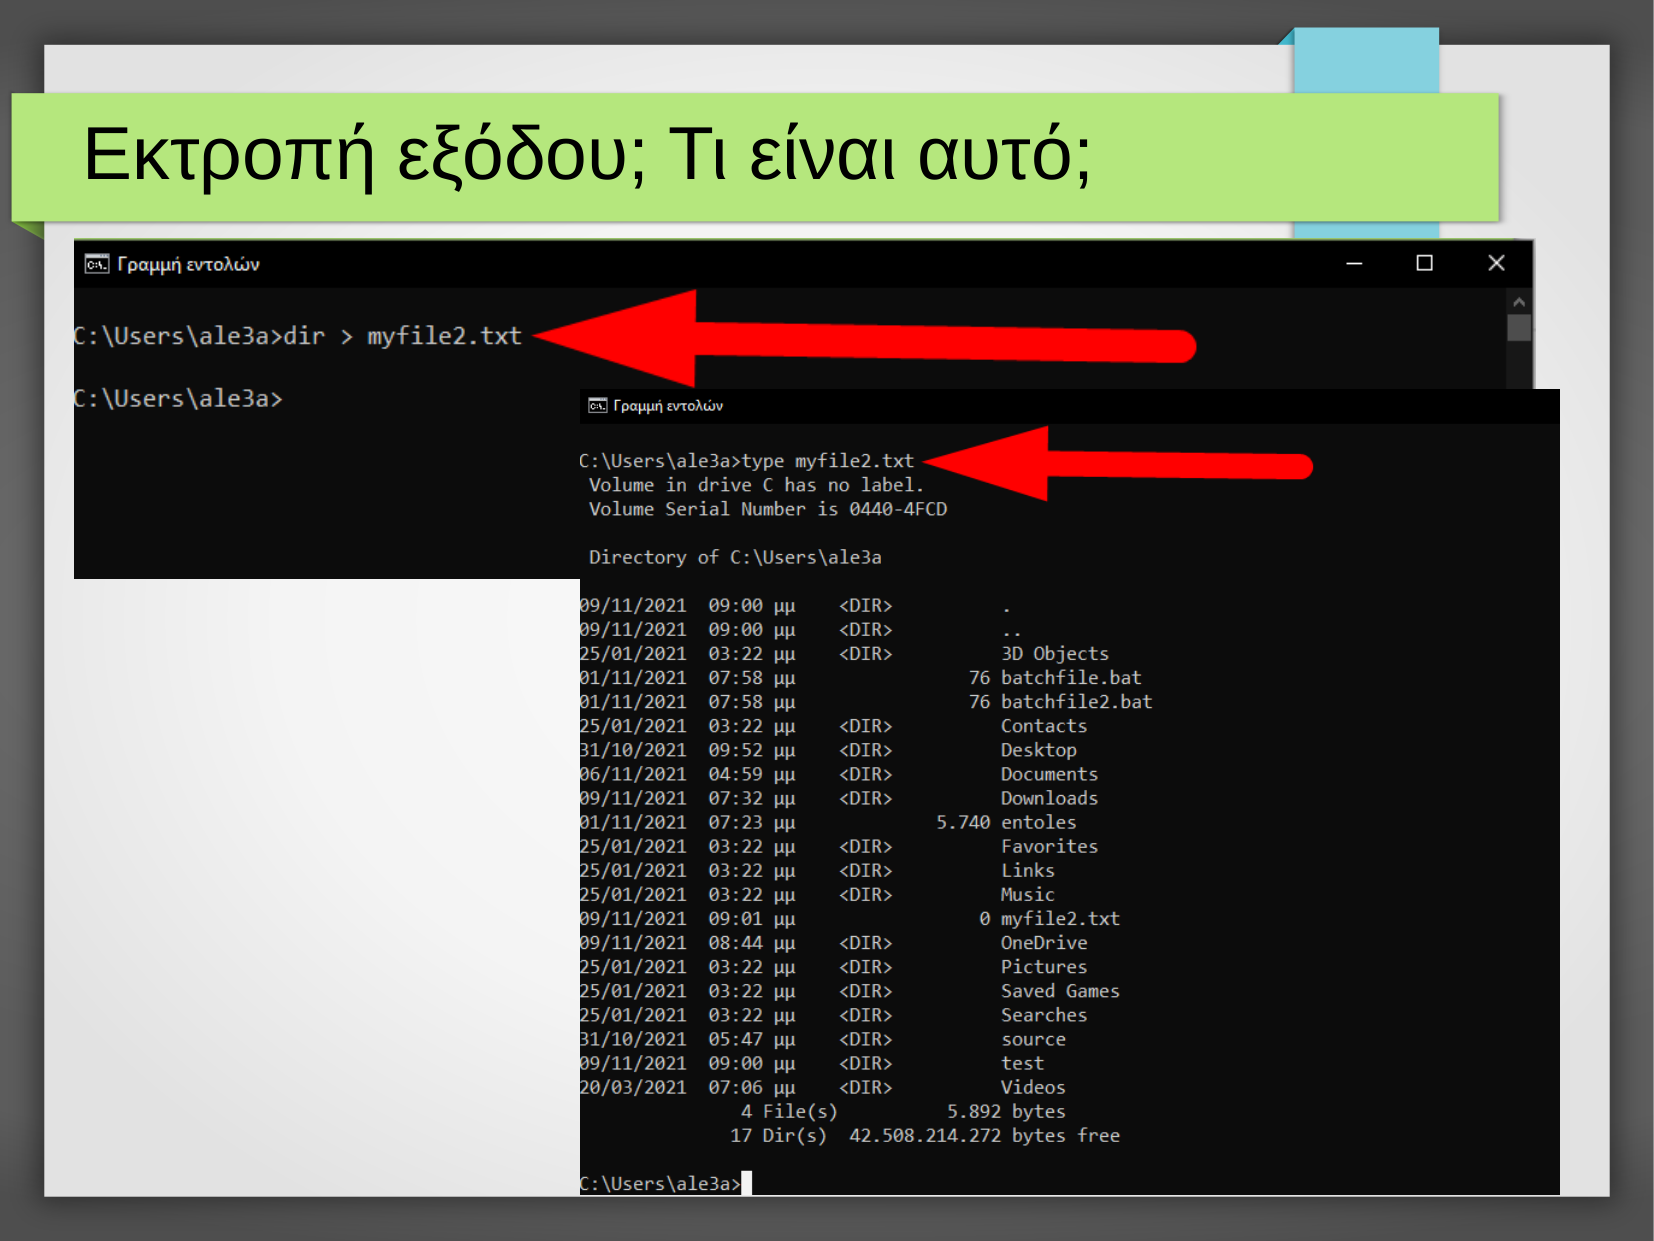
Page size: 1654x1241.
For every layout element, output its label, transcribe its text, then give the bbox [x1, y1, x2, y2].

title Εκτροπή εξόδου; Τι είναι αυτό; [82, 94, 1264, 213]
picture [0, 0, 1654, 1241]
